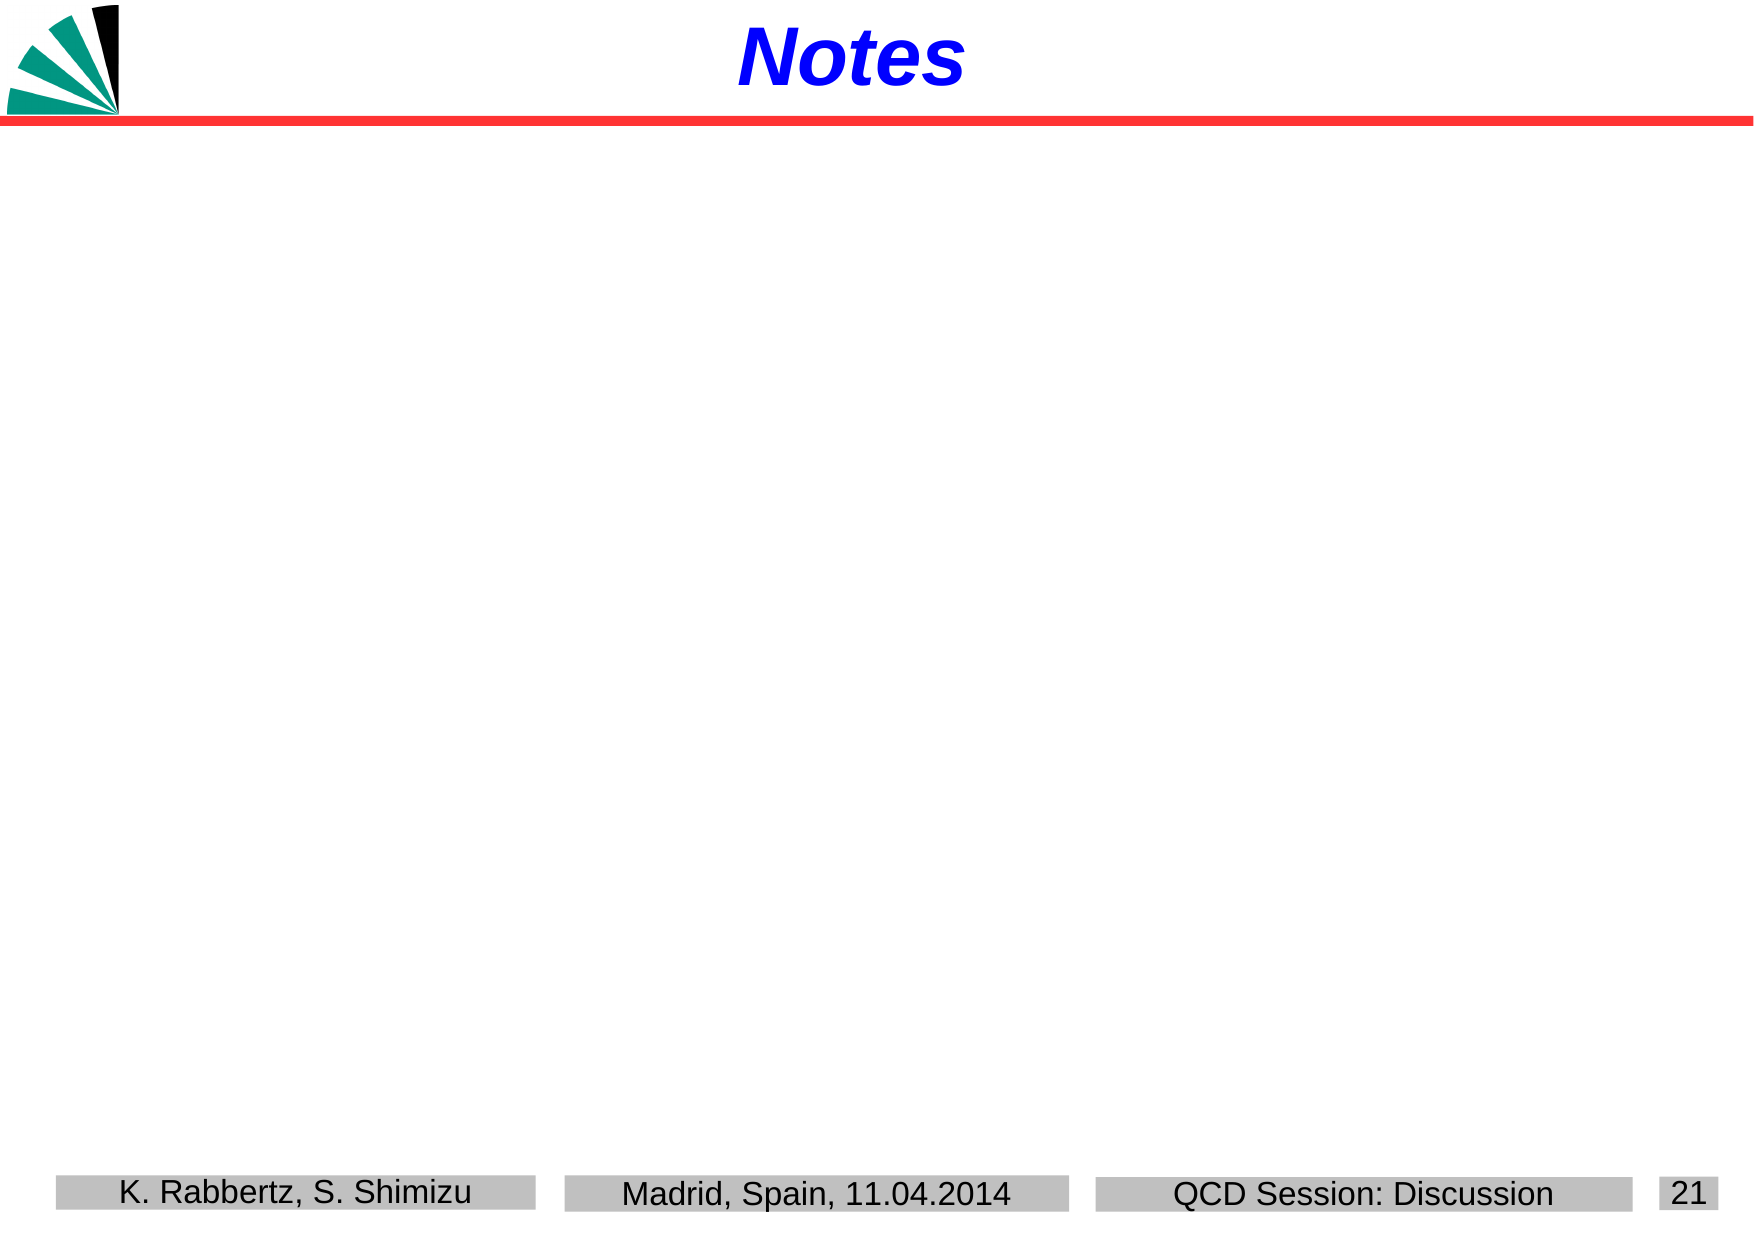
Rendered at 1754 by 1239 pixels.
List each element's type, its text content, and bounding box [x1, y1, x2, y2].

title Notes [123, 0, 1606, 114]
picture [7, 5, 119, 116]
